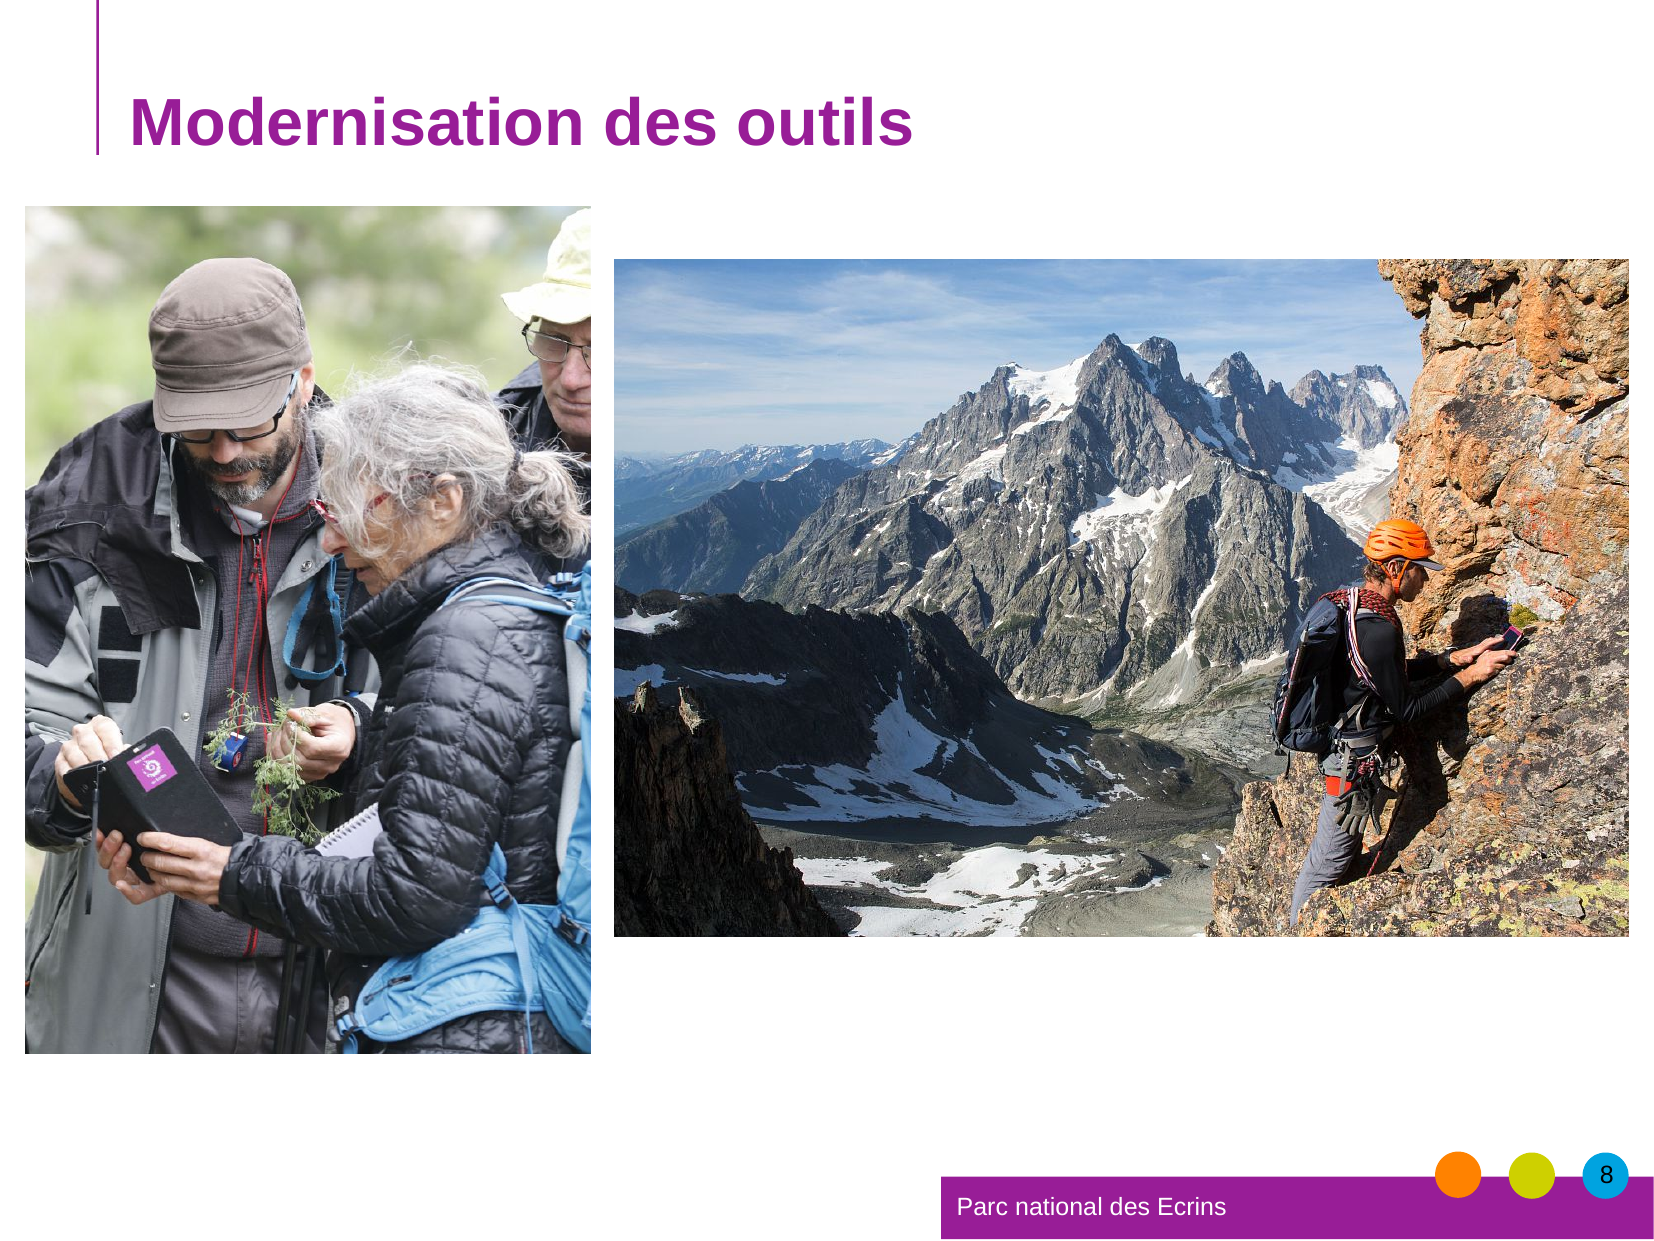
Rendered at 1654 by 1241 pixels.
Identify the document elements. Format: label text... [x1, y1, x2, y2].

picture [614, 259, 1629, 937]
title Modernisation des outils [129, 11, 1619, 160]
picture [25, 206, 591, 1054]
